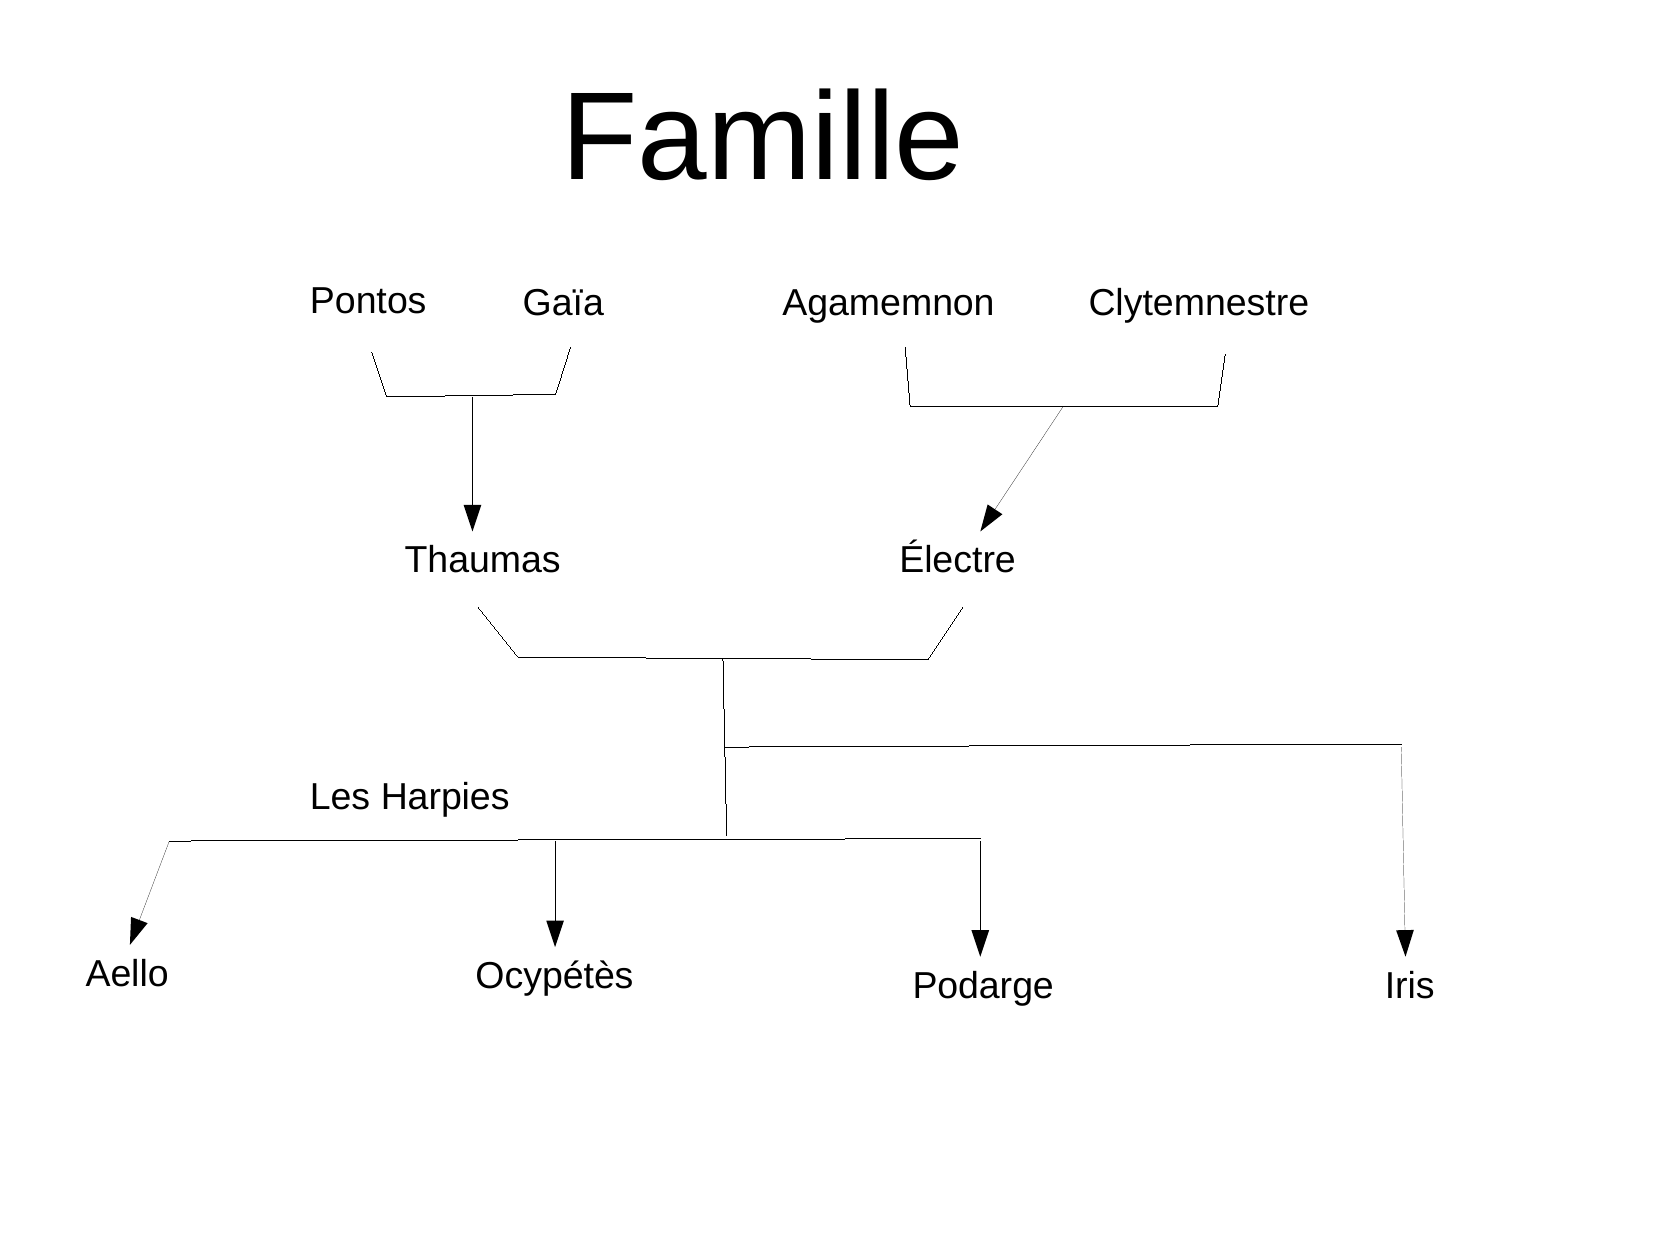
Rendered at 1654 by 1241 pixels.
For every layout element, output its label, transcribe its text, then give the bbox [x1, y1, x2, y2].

text_box Les Harpies [295, 767, 745, 825]
text_box Iris [1370, 956, 1595, 1016]
text_box Thaumas [389, 531, 626, 626]
text_box Ocypétès [460, 947, 768, 1004]
text_box Famille [129, 59, 1489, 214]
text_box Aello [70, 944, 378, 1002]
text_box Pontos [295, 271, 697, 329]
text_box Agamemnon Clytemnestre [767, 273, 1394, 331]
text_box Podarge [897, 956, 1312, 1014]
text_box Gaïa [507, 273, 767, 331]
text_box Électre [874, 531, 1205, 589]
